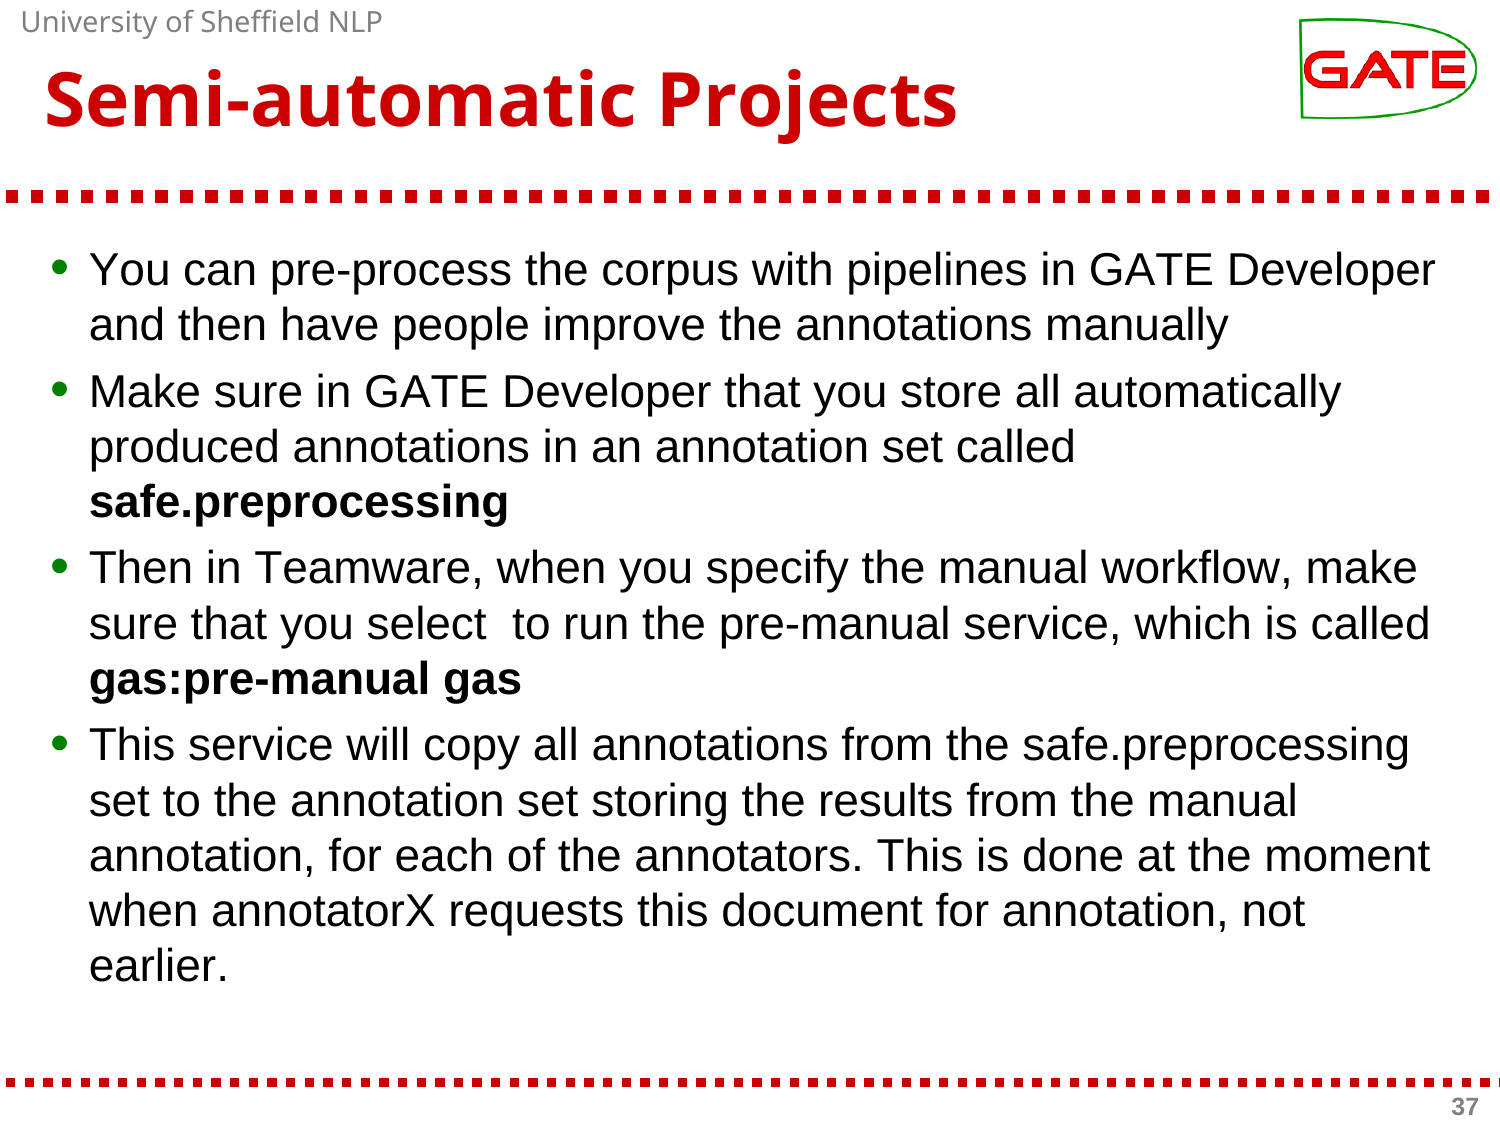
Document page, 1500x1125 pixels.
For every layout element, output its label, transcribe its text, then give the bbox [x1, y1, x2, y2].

list You can pre-process the corpus with pipelines in GATE Developer and then have people improve the annotations manually Make sure in GATE Developer that you store all automatically produced annotations in an annotation set called safe.preprocessing Then in Teamware, when you specify the manual workflow, make sure that you select to run the pre-manual service, which is called gas:pre-manual gas This service will copy all annotations from the safe.preprocessing set to the annotation set storing the results from the manual annotation, for each of the annotators. This is done at the moment when annotatorX requests this document for annotation, not earlier. [35, 231, 1465, 1059]
picture [1299, 18, 1477, 119]
text_box <number> [1144, 1082, 1495, 1125]
title Semi-automatic Projects [29, 42, 1188, 149]
